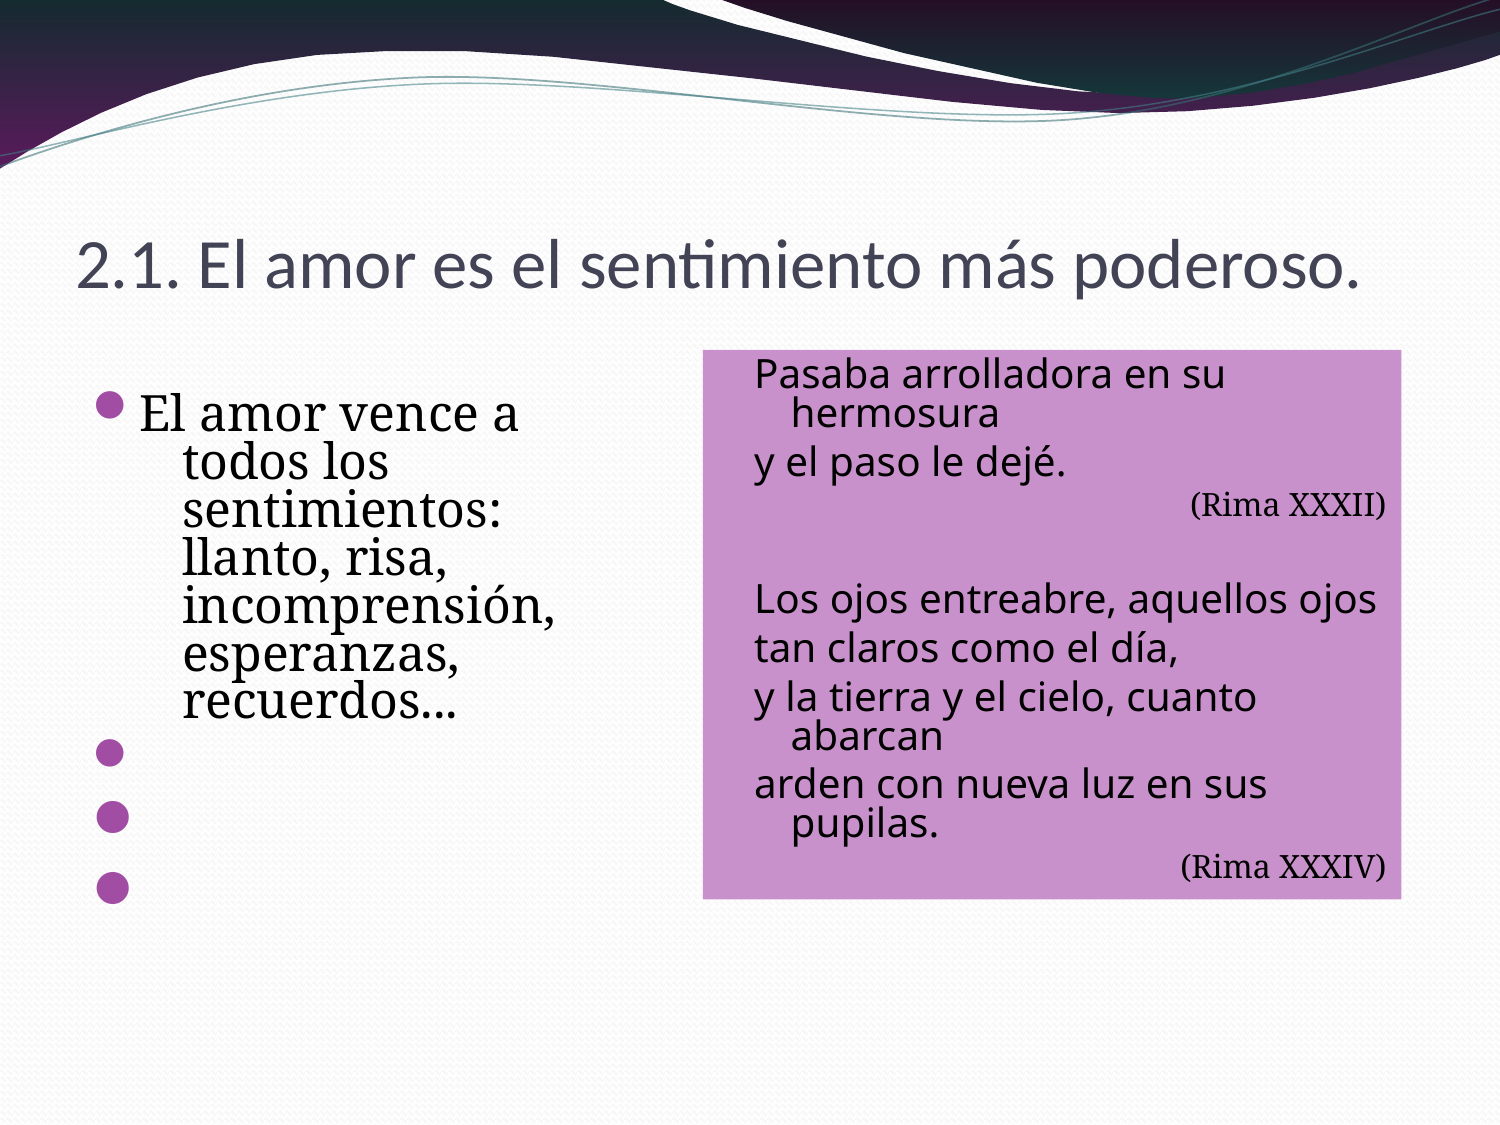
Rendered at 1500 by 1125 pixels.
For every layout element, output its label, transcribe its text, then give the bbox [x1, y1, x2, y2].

list Pasaba arrolladora en su hermosura y el paso le dejé. (Rima XXXII) Los ojos entreabre, aquellos ojos tan claros como el día, y la tierra y el cielo, cuanto abarcan arden con nueva luz en sus pupilas. (Rima XXXIV) [702, 349, 1402, 900]
list El amor vence a todos los sentimientos: llanto, risa, incomprensión, esperanzas, recuerdos... [77, 385, 657, 781]
title 2.1. El amor es el sentimiento más poderoso. [75, 115, 1426, 304]
